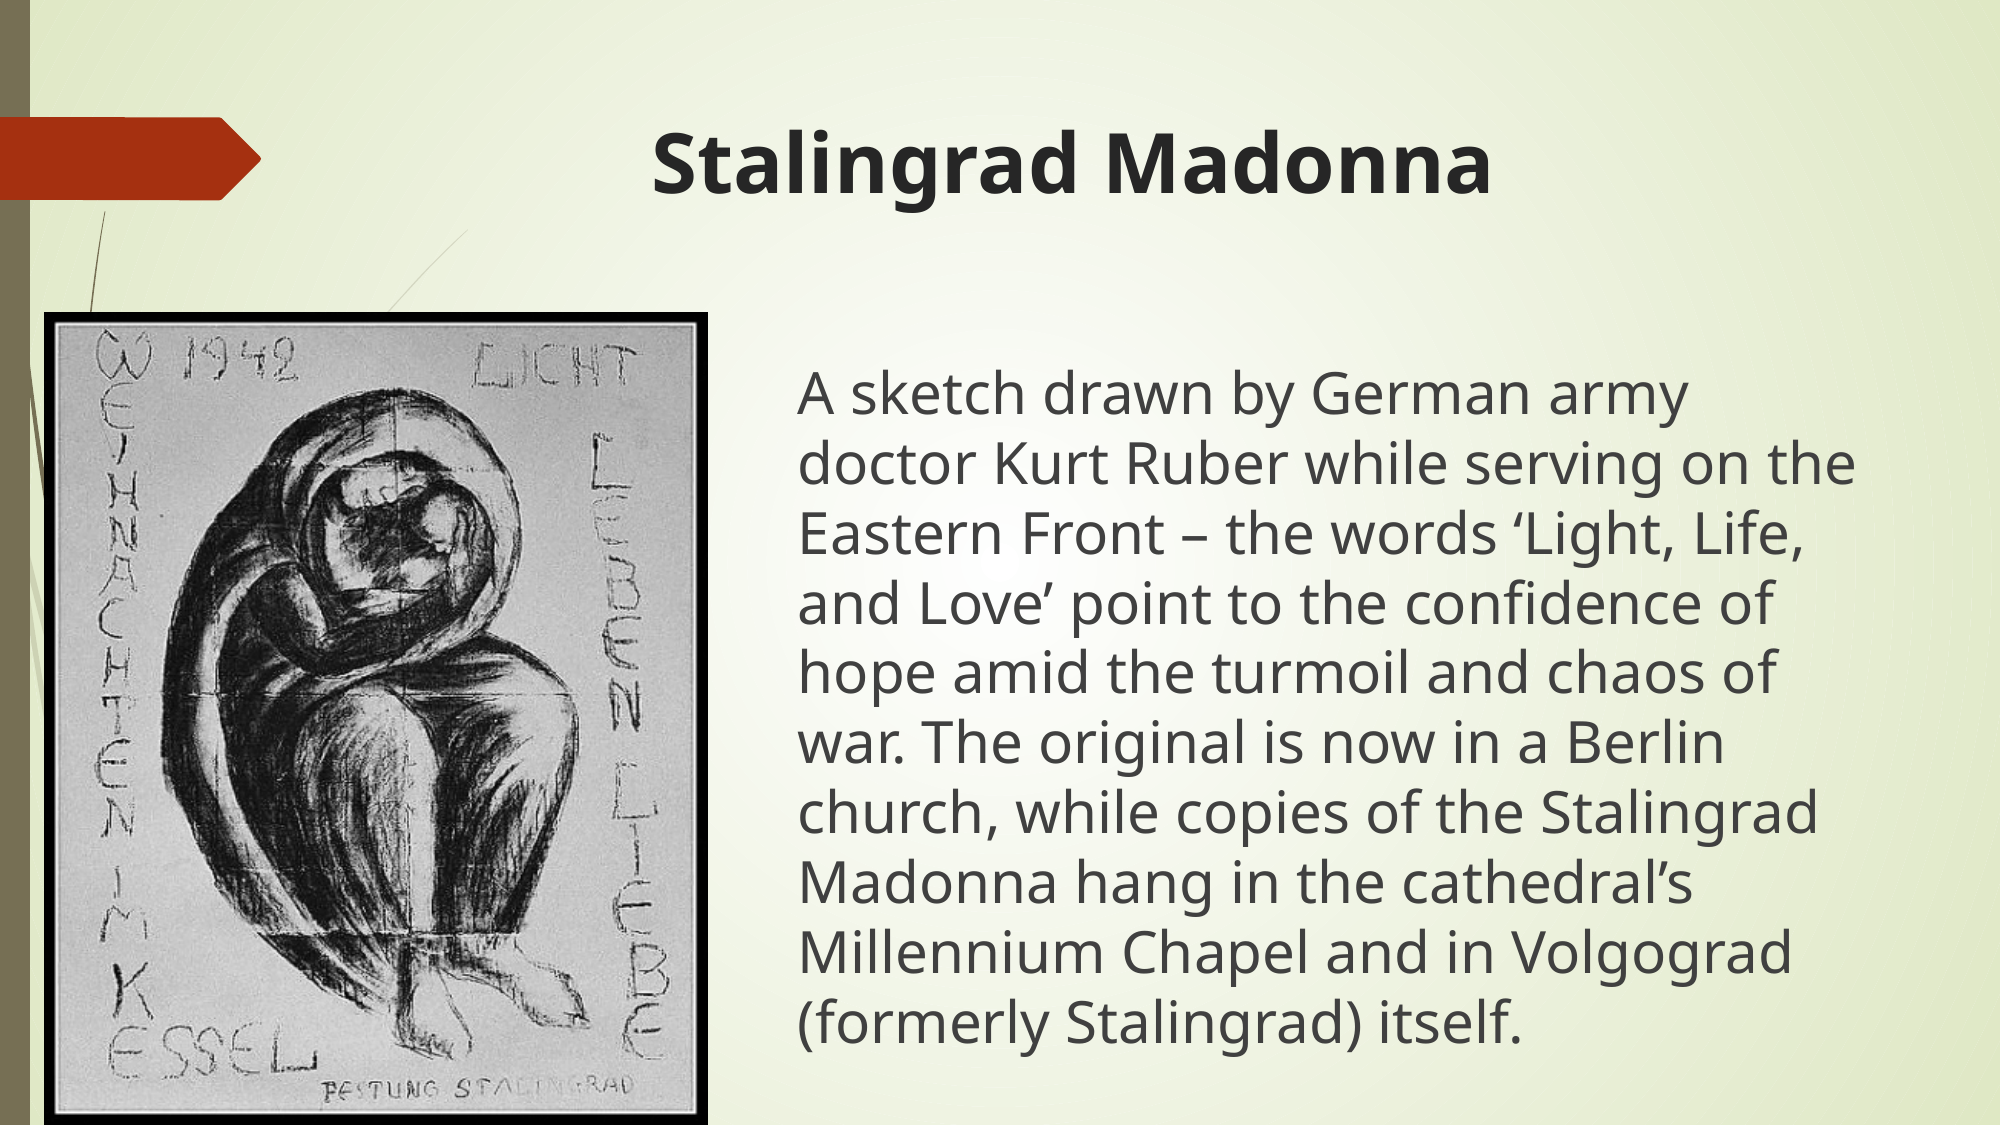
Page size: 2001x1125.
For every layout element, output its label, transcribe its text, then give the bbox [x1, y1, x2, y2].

picture [44, 312, 708, 1125]
title Stalingrad Madonna [260, 102, 1888, 313]
list A sketch drawn by German army doctor Kurt Ruber while serving on the Eastern Front – the words ‘Light, Life, and Love’ point to the confidence of hope amid the turmoil and chaos of war. The original is now in a Berlin church, while copies of the Stalingrad Madonna hang in the cathedral’s Millennium Chapel and in Volgograd (formerly Stalingrad) itself. [782, 348, 1888, 1083]
